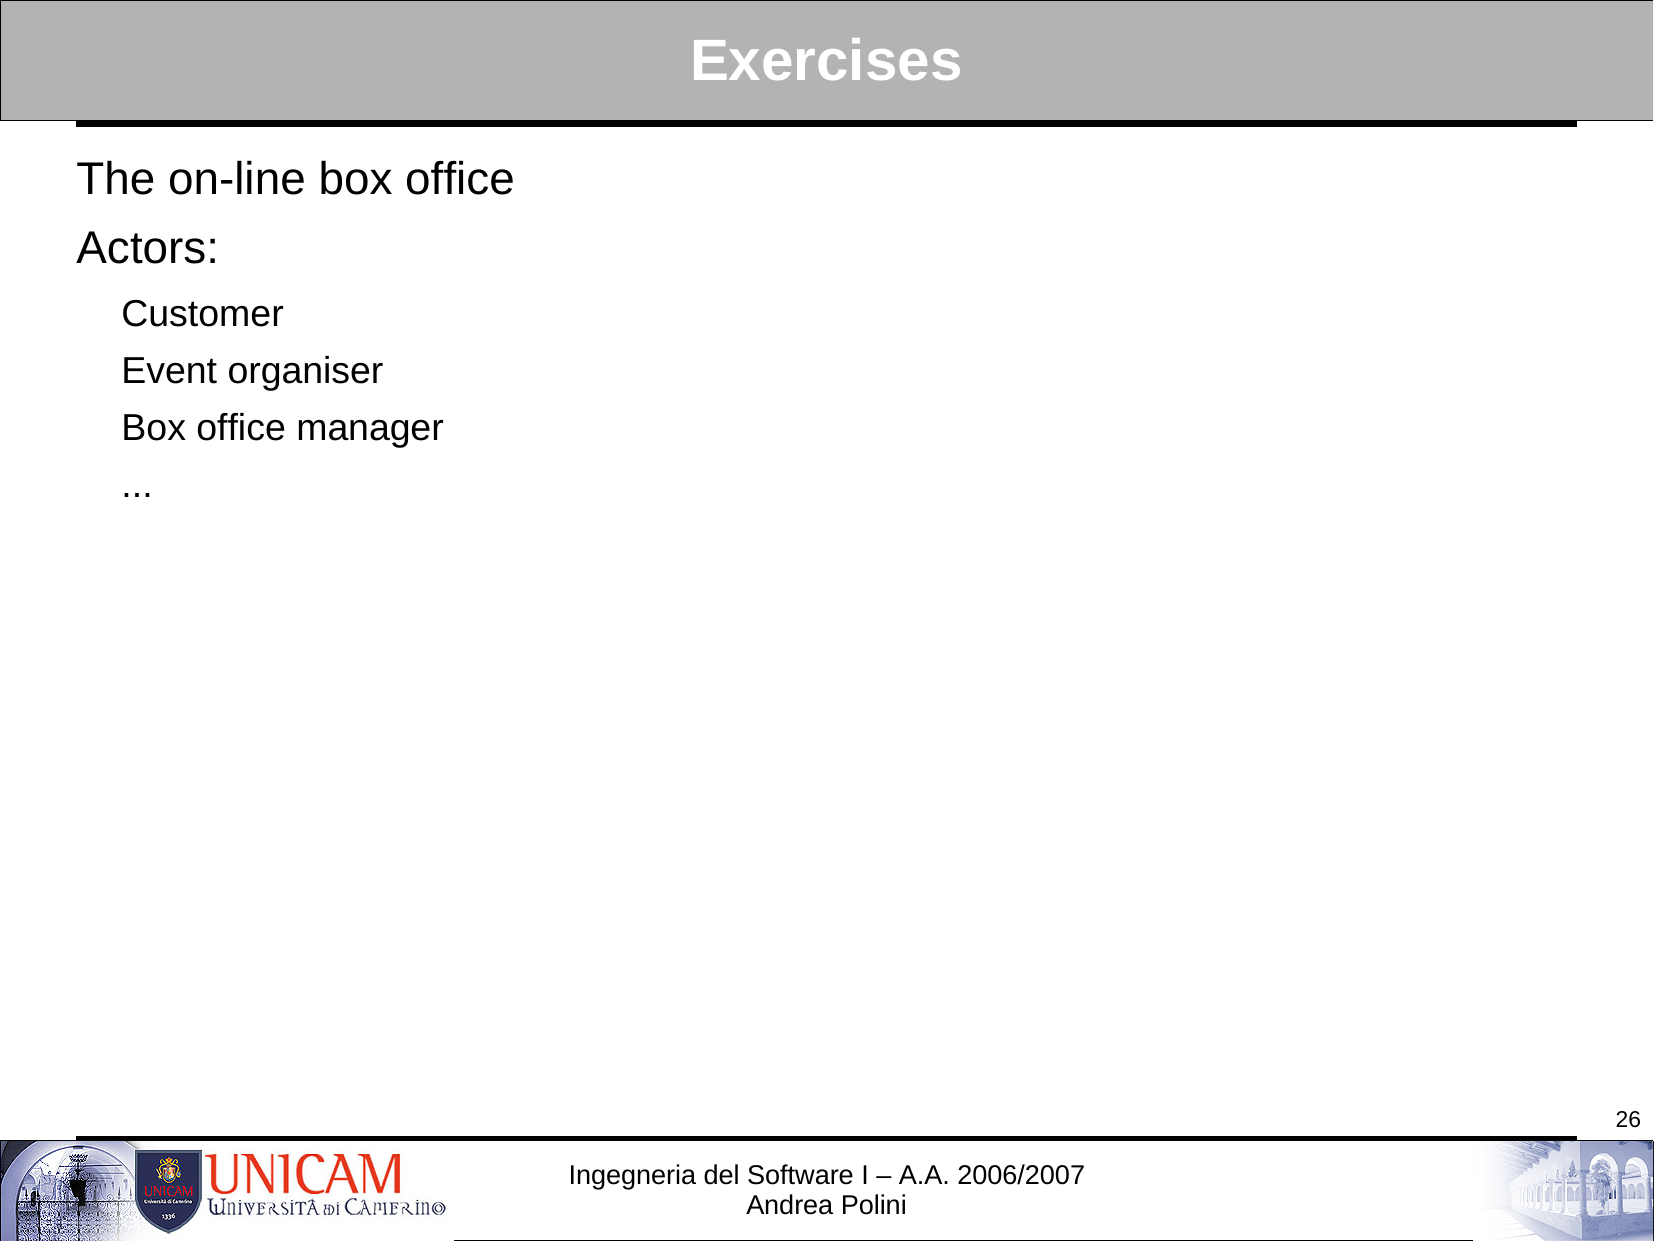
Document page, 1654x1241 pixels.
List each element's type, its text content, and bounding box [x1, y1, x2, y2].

list The on-line box office Actors: Customer Event organiser Box office manager ... [76, 152, 1577, 671]
picture [0, 1141, 454, 1241]
picture [1473, 1141, 1654, 1241]
title Exercises [0, 0, 1653, 121]
